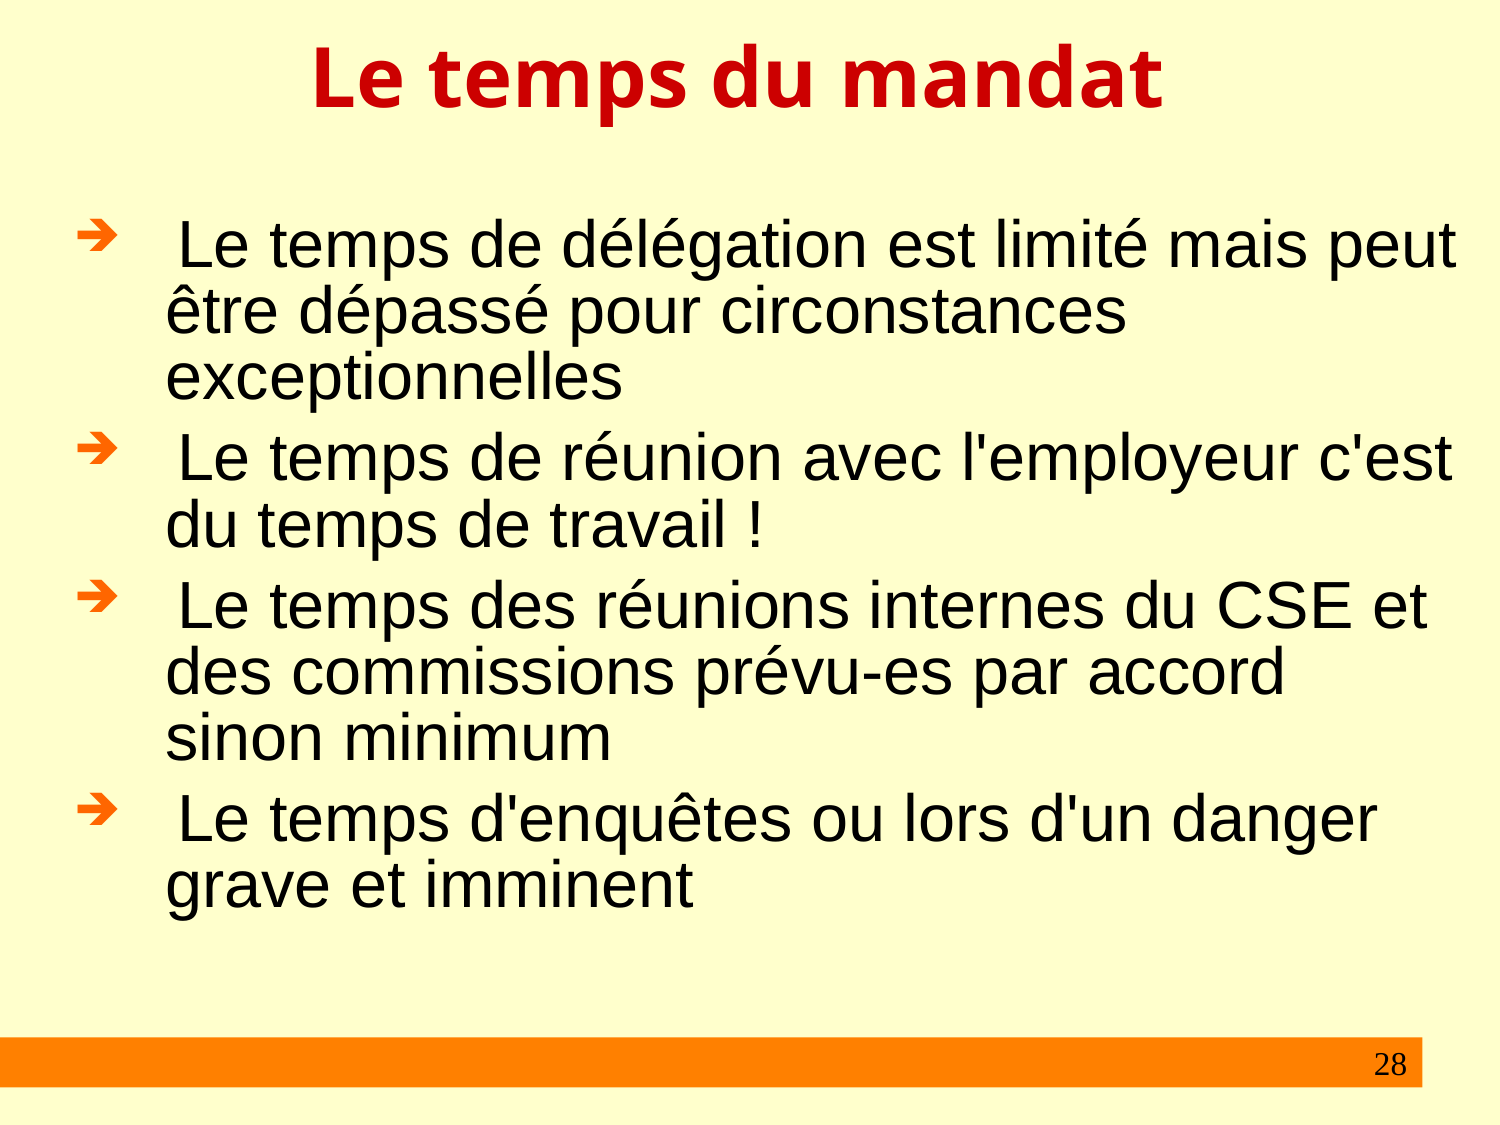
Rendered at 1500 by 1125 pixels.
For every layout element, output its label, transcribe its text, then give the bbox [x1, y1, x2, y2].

list Le temps de délégation est limité mais peut être dépassé pour circonstances exceptionnelles Le temps de réunion avec l'employeur c'est du temps de travail ! Le temps des réunions internes du CSE et des commissions prévu-es par accord sinon minimum Le temps d'enquêtes ou lors d'un danger grave et imminent [59, 206, 1477, 1037]
text_box <numéro> [0, 1037, 1423, 1088]
title Le temps du mandat [37, 0, 1460, 224]
